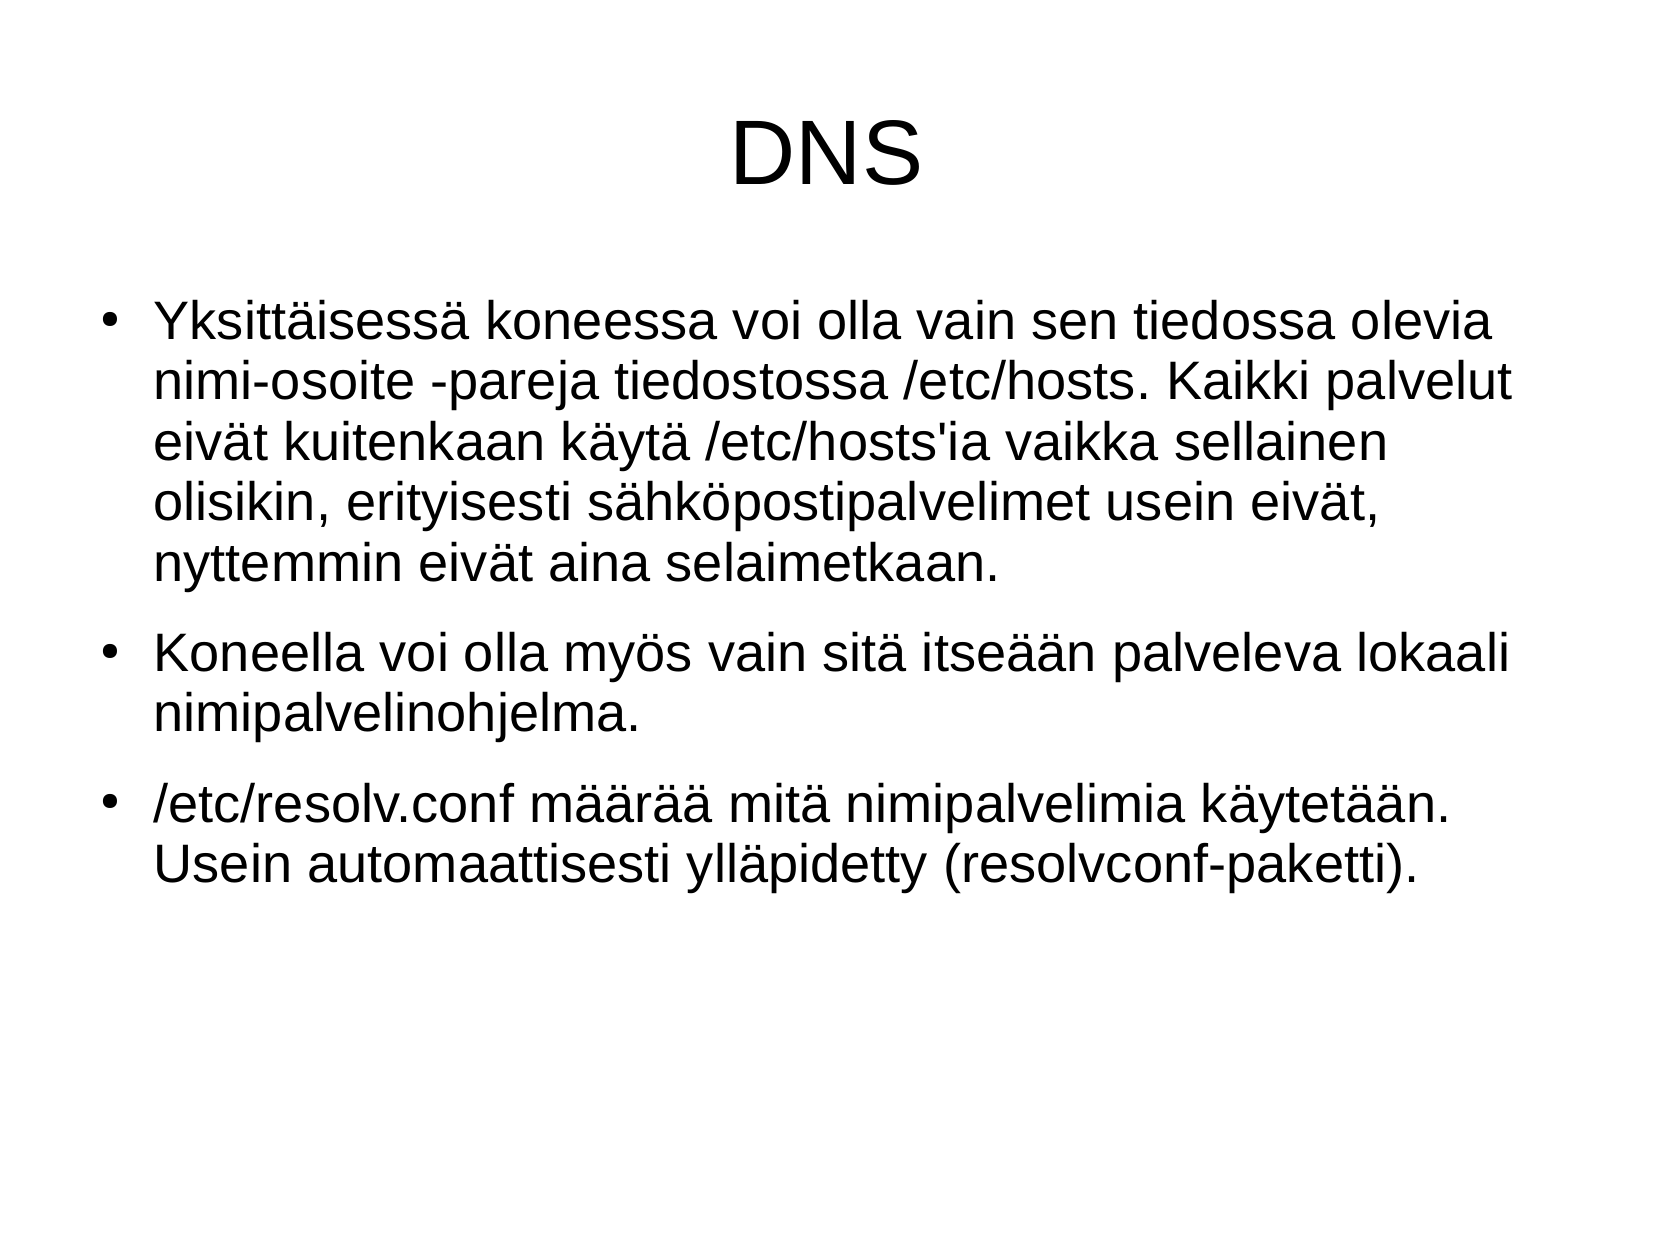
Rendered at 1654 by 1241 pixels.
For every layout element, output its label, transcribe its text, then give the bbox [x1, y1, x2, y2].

list Yksittäisessä koneessa voi olla vain sen tiedossa olevia nimi-osoite -pareja tiedostossa /etc/hosts. Kaikki palvelut eivät kuitenkaan käytä /etc/hosts'ia vaikka sellainen olisikin, erityisesti sähköpostipalvelimet usein eivät, nyttemmin eivät aina selaimetkaan. Koneella voi olla myös vain sitä itseään palveleva lokaali nimipalvelinohjelma. /etc/resolv.conf määrää mitä nimipalvelimia käytetään. Usein automaattisesti ylläpidetty (resolvconf-paketti). [82, 290, 1571, 1010]
title DNS [82, 49, 1571, 257]
